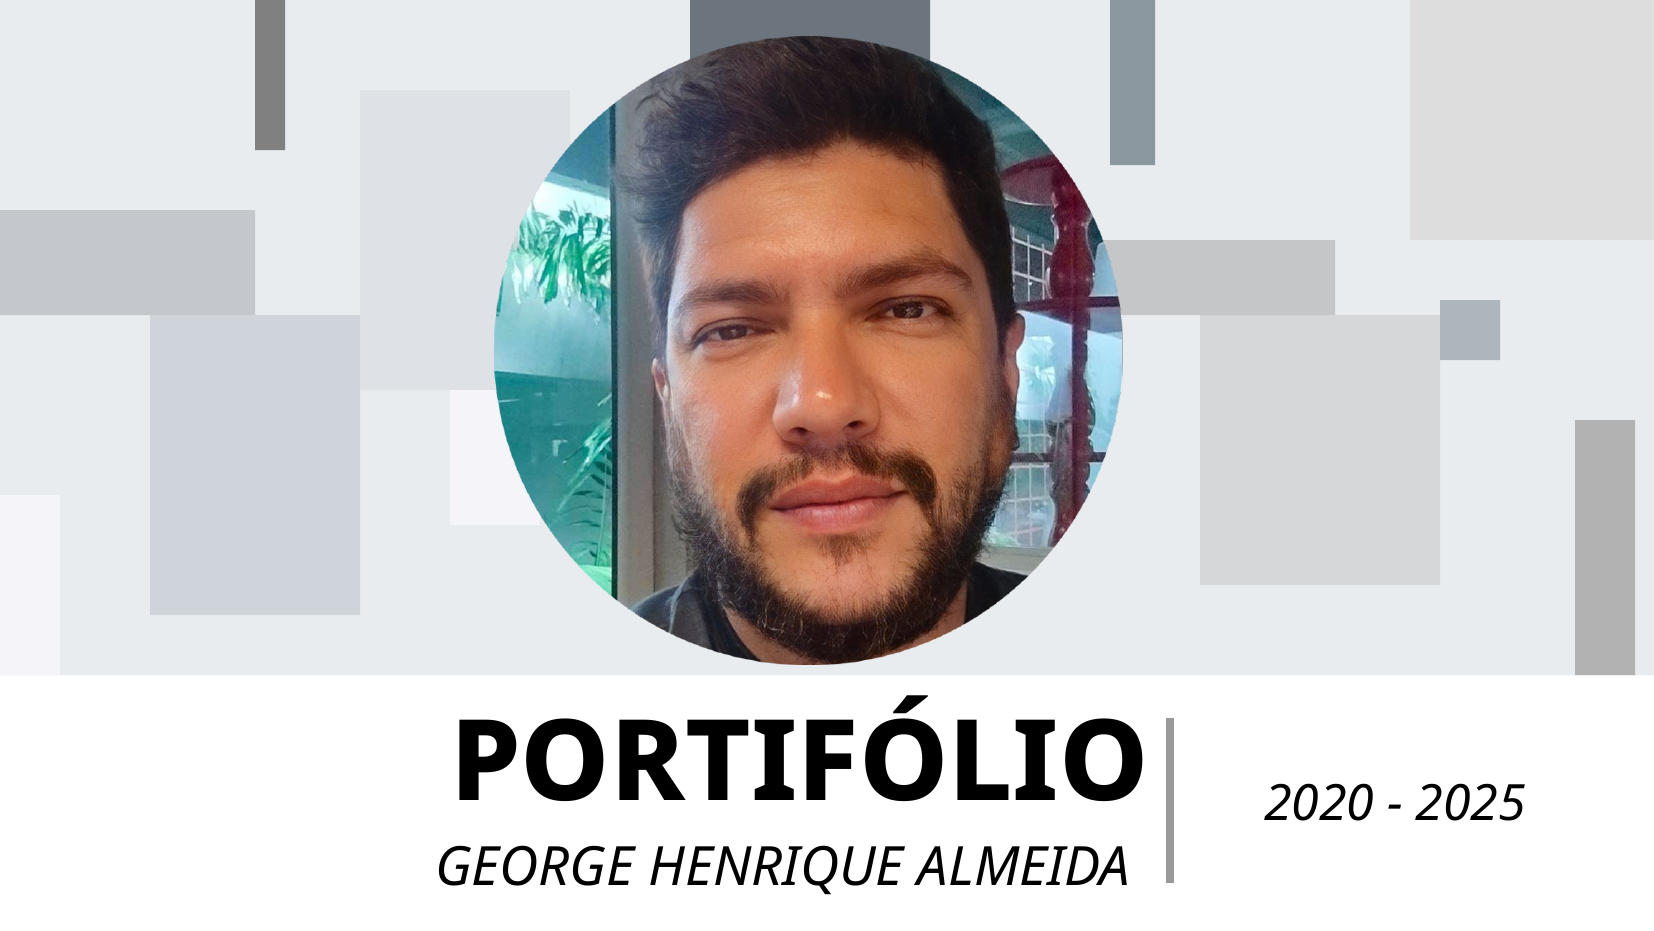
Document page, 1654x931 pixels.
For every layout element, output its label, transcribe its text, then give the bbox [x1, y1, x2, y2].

subtitle GEORGE HENRIQUE ALMEIDA [262, 832, 1132, 897]
picture [494, 36, 1123, 665]
title PORTIFÓLIO [157, 624, 1150, 889]
text_box 2020 - 2025 [1200, 759, 1591, 841]
